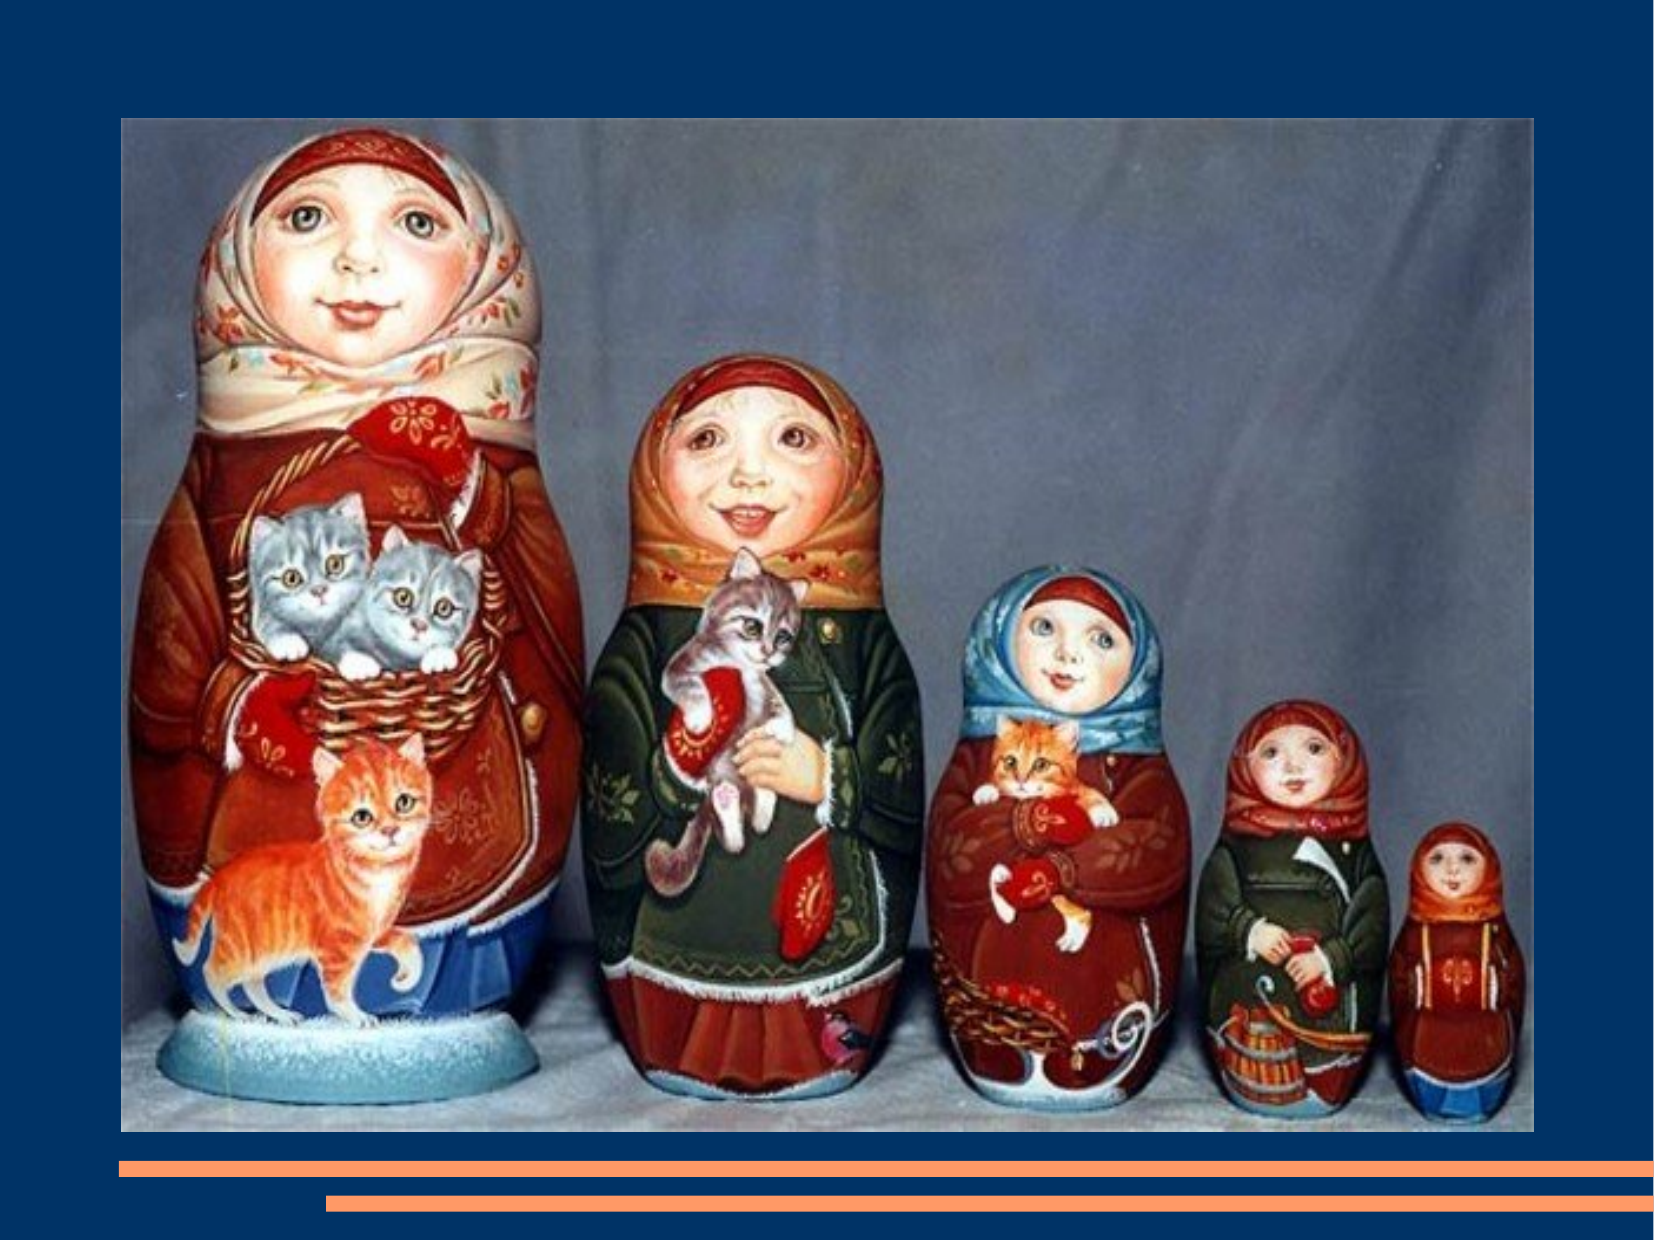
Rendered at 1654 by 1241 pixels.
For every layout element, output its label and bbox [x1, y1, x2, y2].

picture [121, 118, 1534, 1132]
